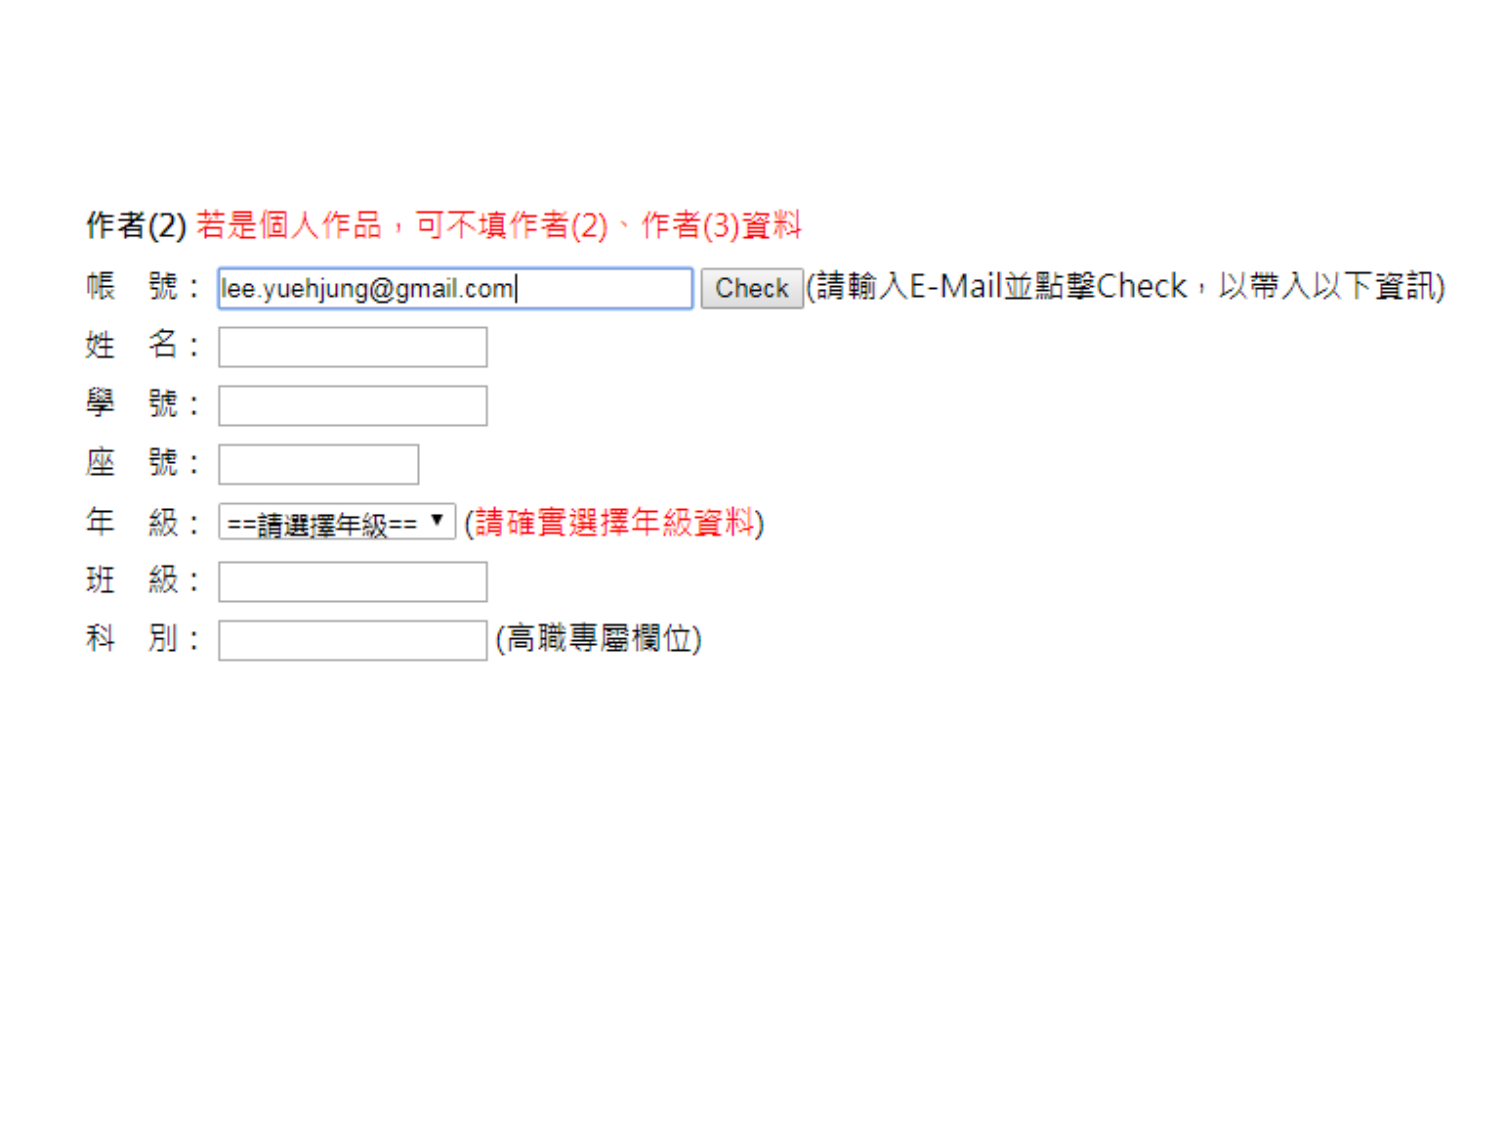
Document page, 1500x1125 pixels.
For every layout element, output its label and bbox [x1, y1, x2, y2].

picture [41, 196, 1465, 689]
